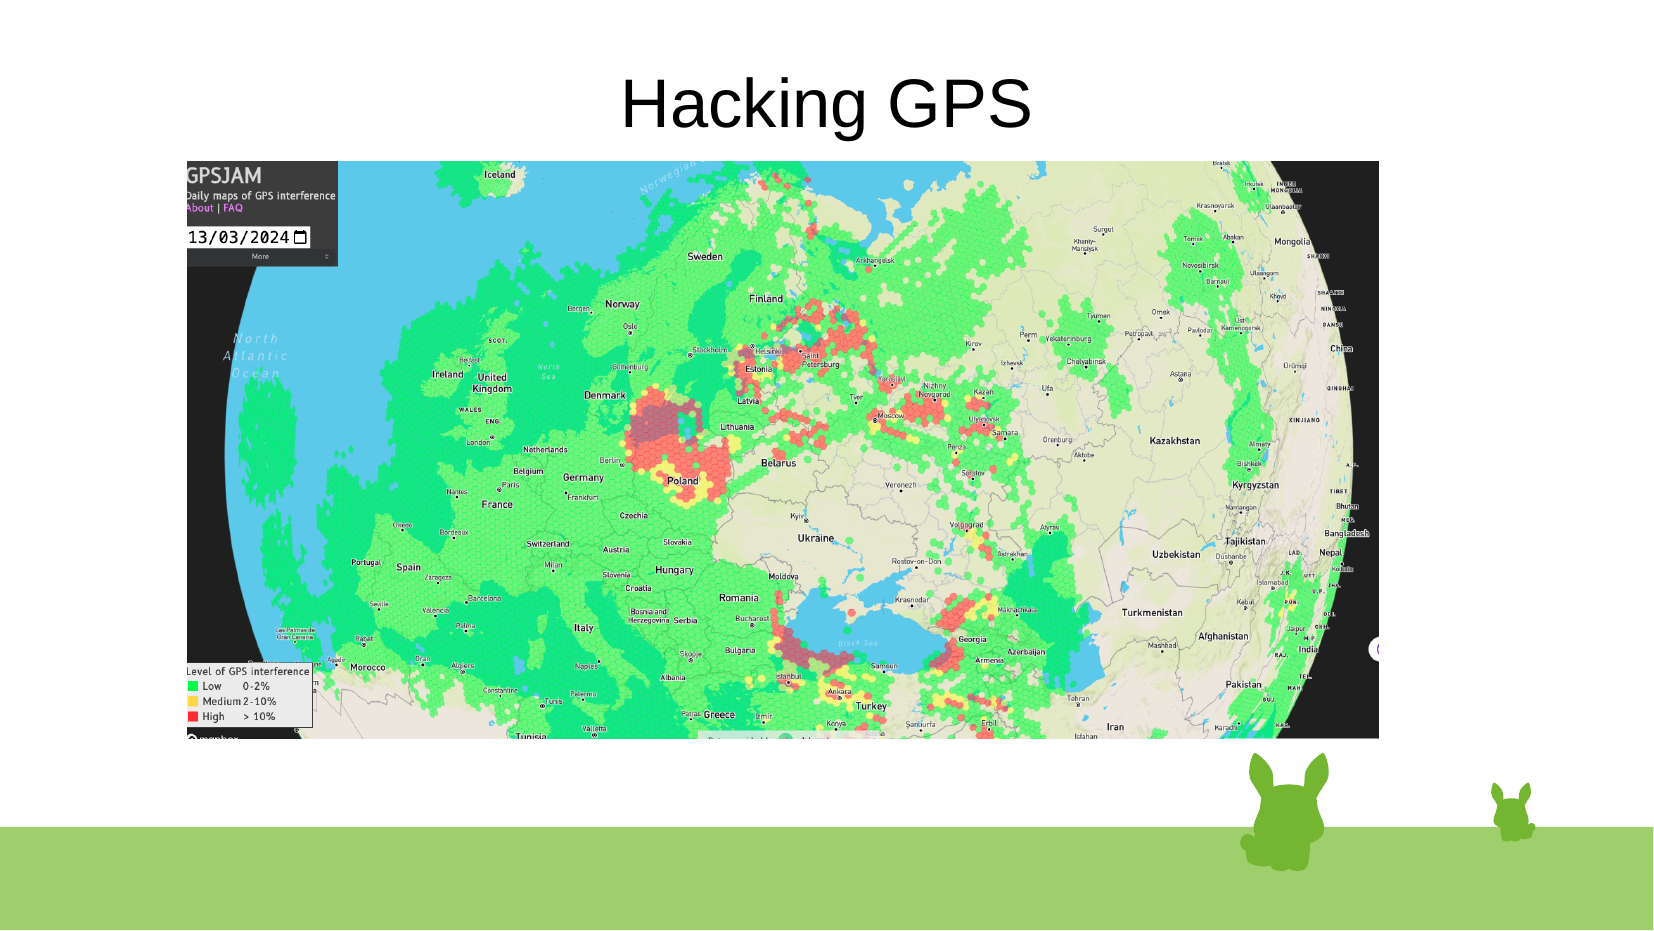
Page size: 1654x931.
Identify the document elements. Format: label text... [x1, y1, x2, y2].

picture [187, 161, 1379, 739]
title Hacking GPS [88, 29, 1565, 178]
